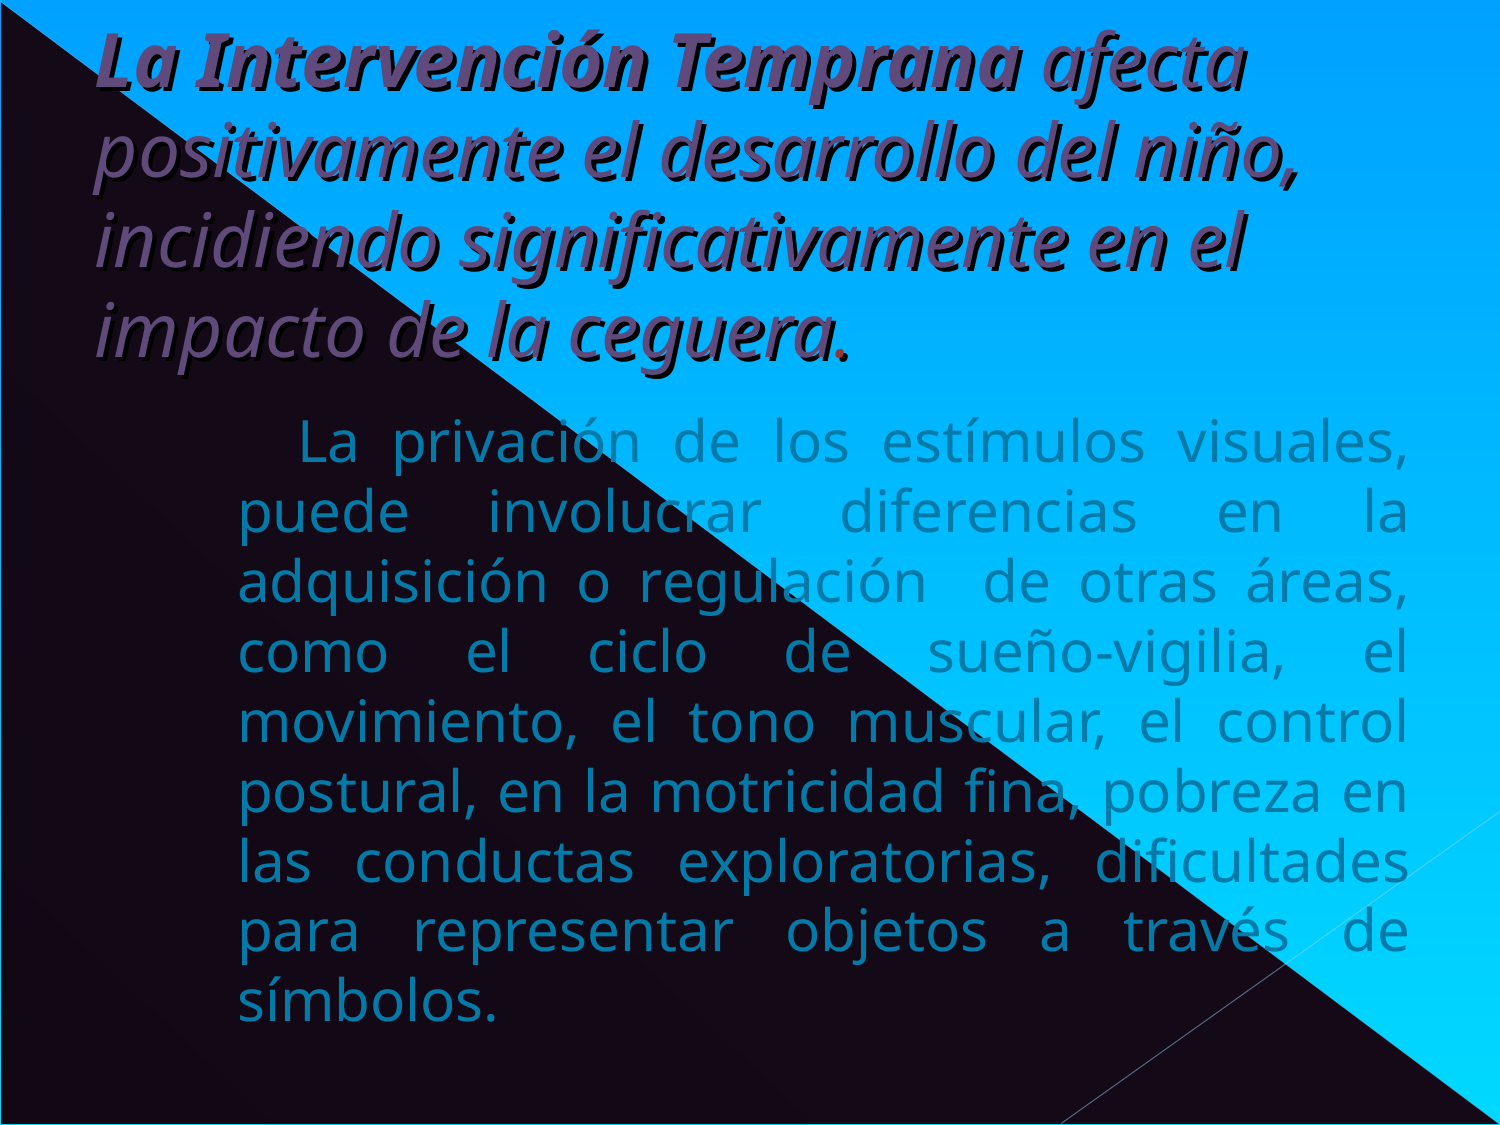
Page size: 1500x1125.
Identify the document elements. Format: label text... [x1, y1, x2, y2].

list La privación de los estímulos visuales, puede involucrar diferencias en la adquisición o regulación de otras áreas, como el ciclo de sueño-vigilia, el movimiento, el tono muscular, el control postural, en la motricidad fina, pobreza en las conductas exploratorias, dificultades para representar objetos a través de símbolos. [75, 397, 1426, 1059]
title La Intervención Temprana afecta positivamente el desarrollo del niño, incidiendo significativamente en el impacto de la ceguera. [0, 0, 1426, 386]
